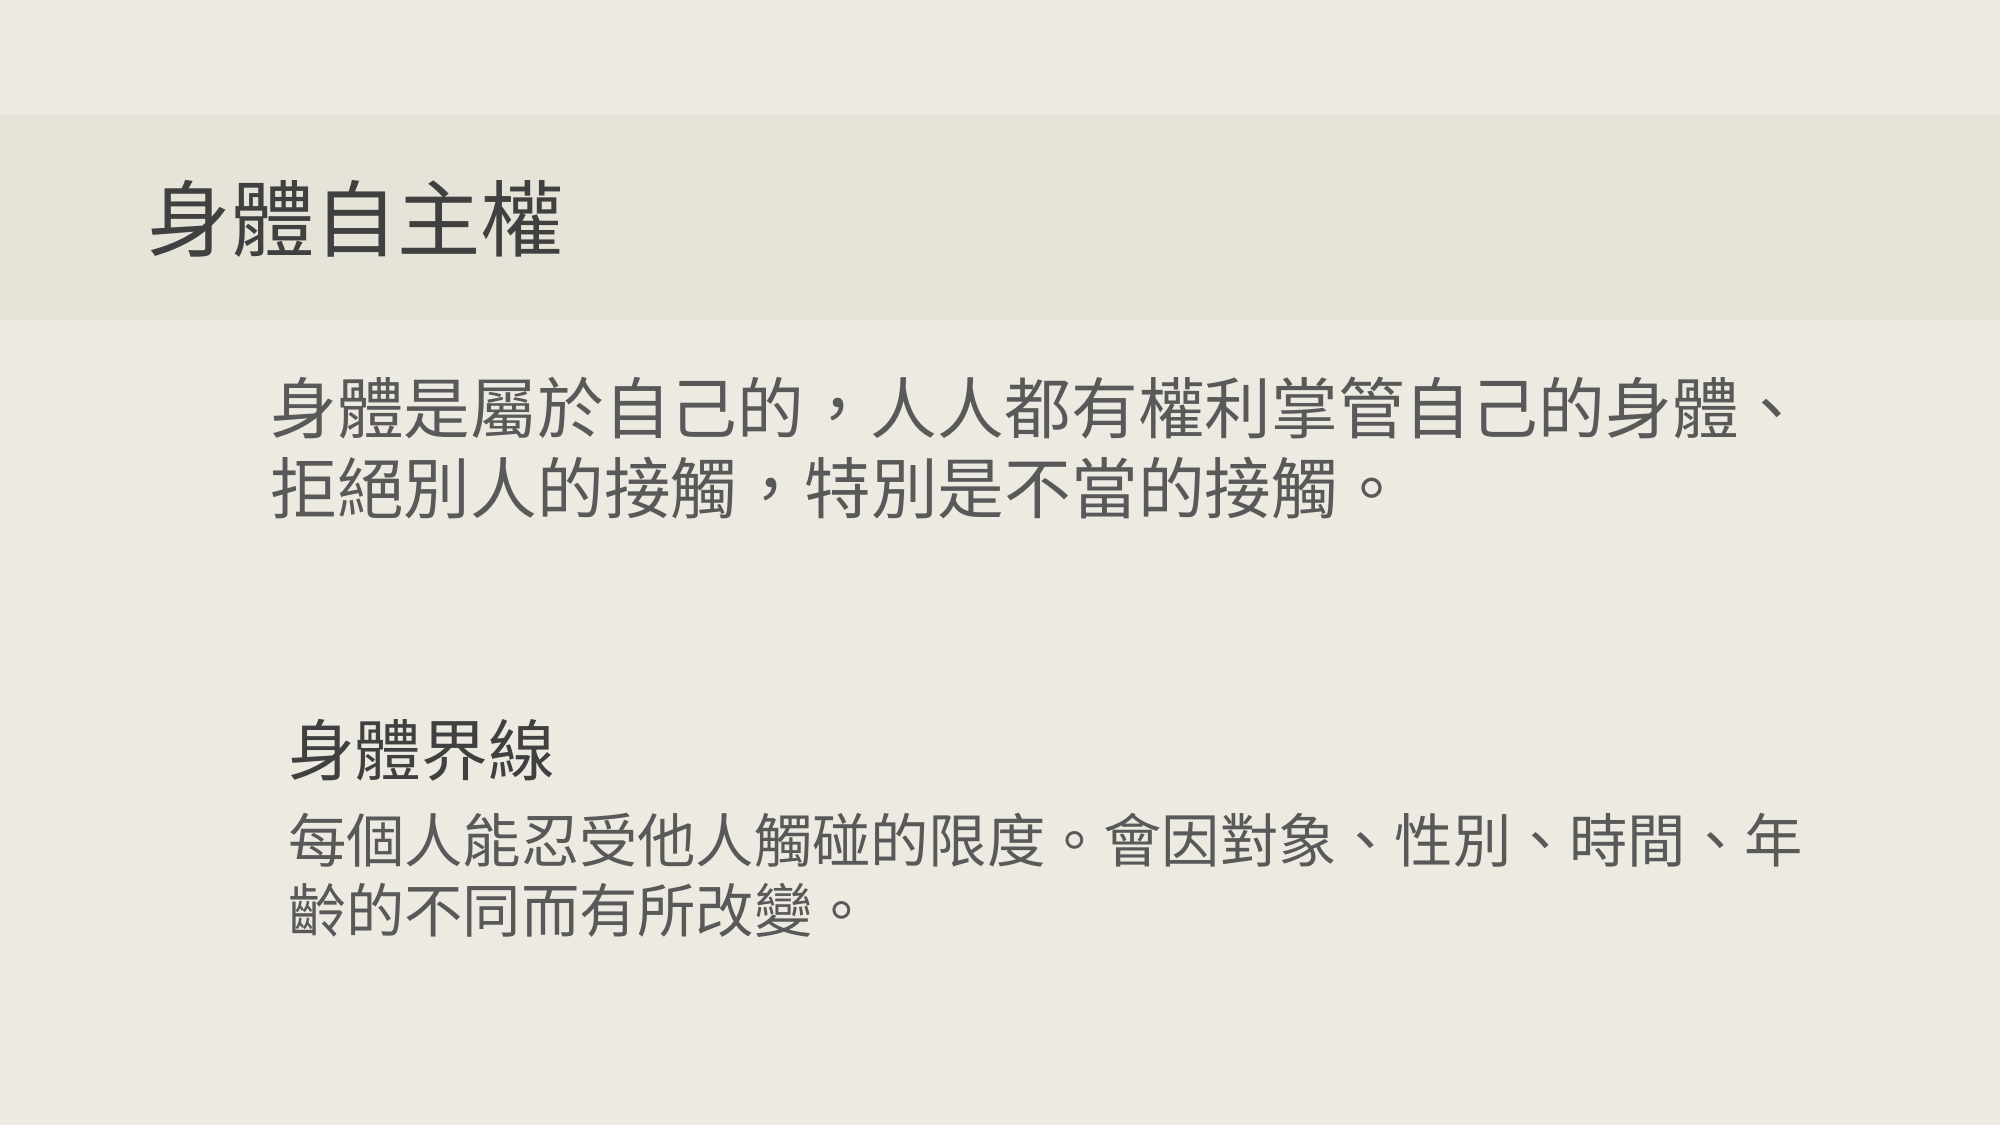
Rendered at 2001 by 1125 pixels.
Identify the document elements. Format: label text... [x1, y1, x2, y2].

text_box 身體自主權 [132, 159, 1168, 276]
text_box 身體界線 [273, 700, 841, 797]
text_box 身體是屬於自己的，人人都有權利掌管自己的身體、拒絕別人的接觸，特別是不當的接觸。 [255, 359, 1836, 537]
text_box 每個人能忍受他人觸碰的限度。會因對象、性別、時間、年齡的不同而有所改變。 [273, 796, 1836, 954]
